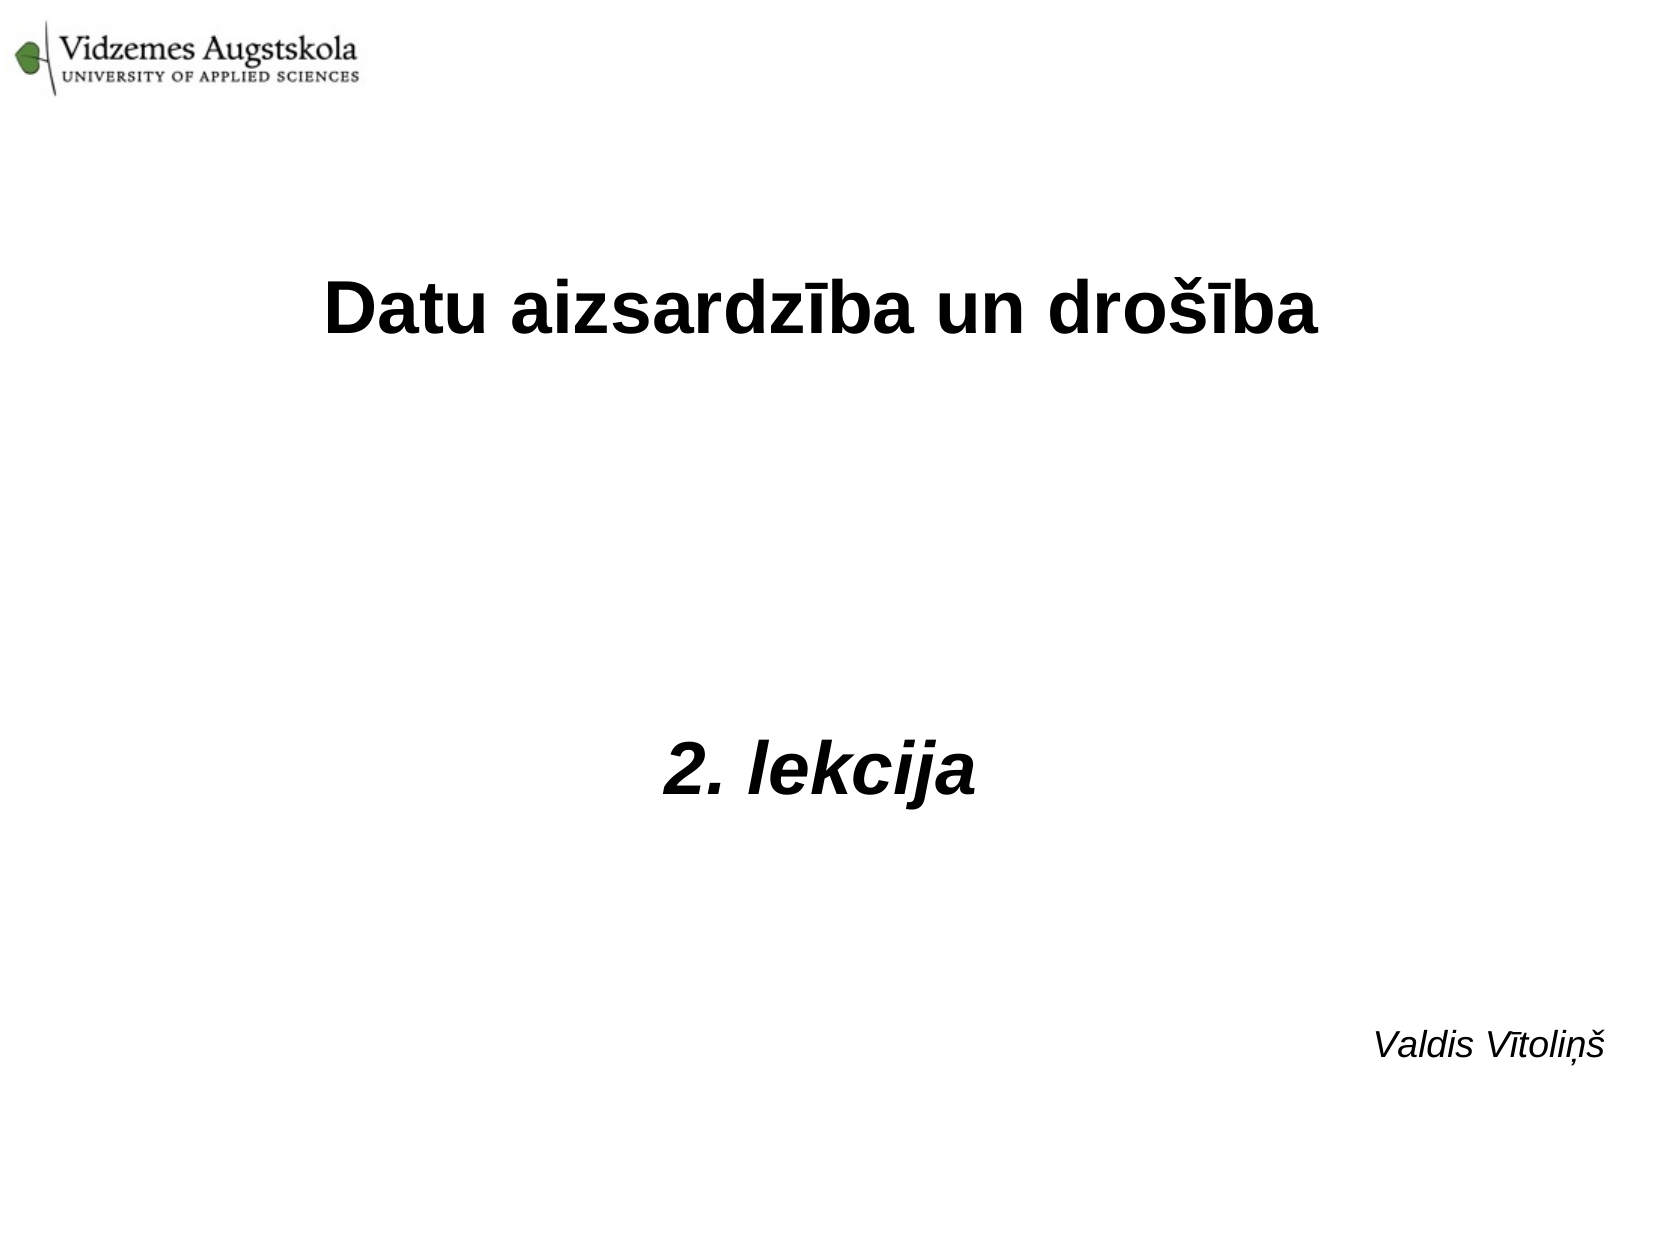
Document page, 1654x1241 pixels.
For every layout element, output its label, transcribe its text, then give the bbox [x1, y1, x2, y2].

title Datu aizsardzība un drošība [76, 268, 1565, 353]
text_box 2. lekcija [649, 720, 993, 826]
text_box Valdis Vītoliņš [102, 1025, 1606, 1068]
picture [5, 2, 368, 113]
